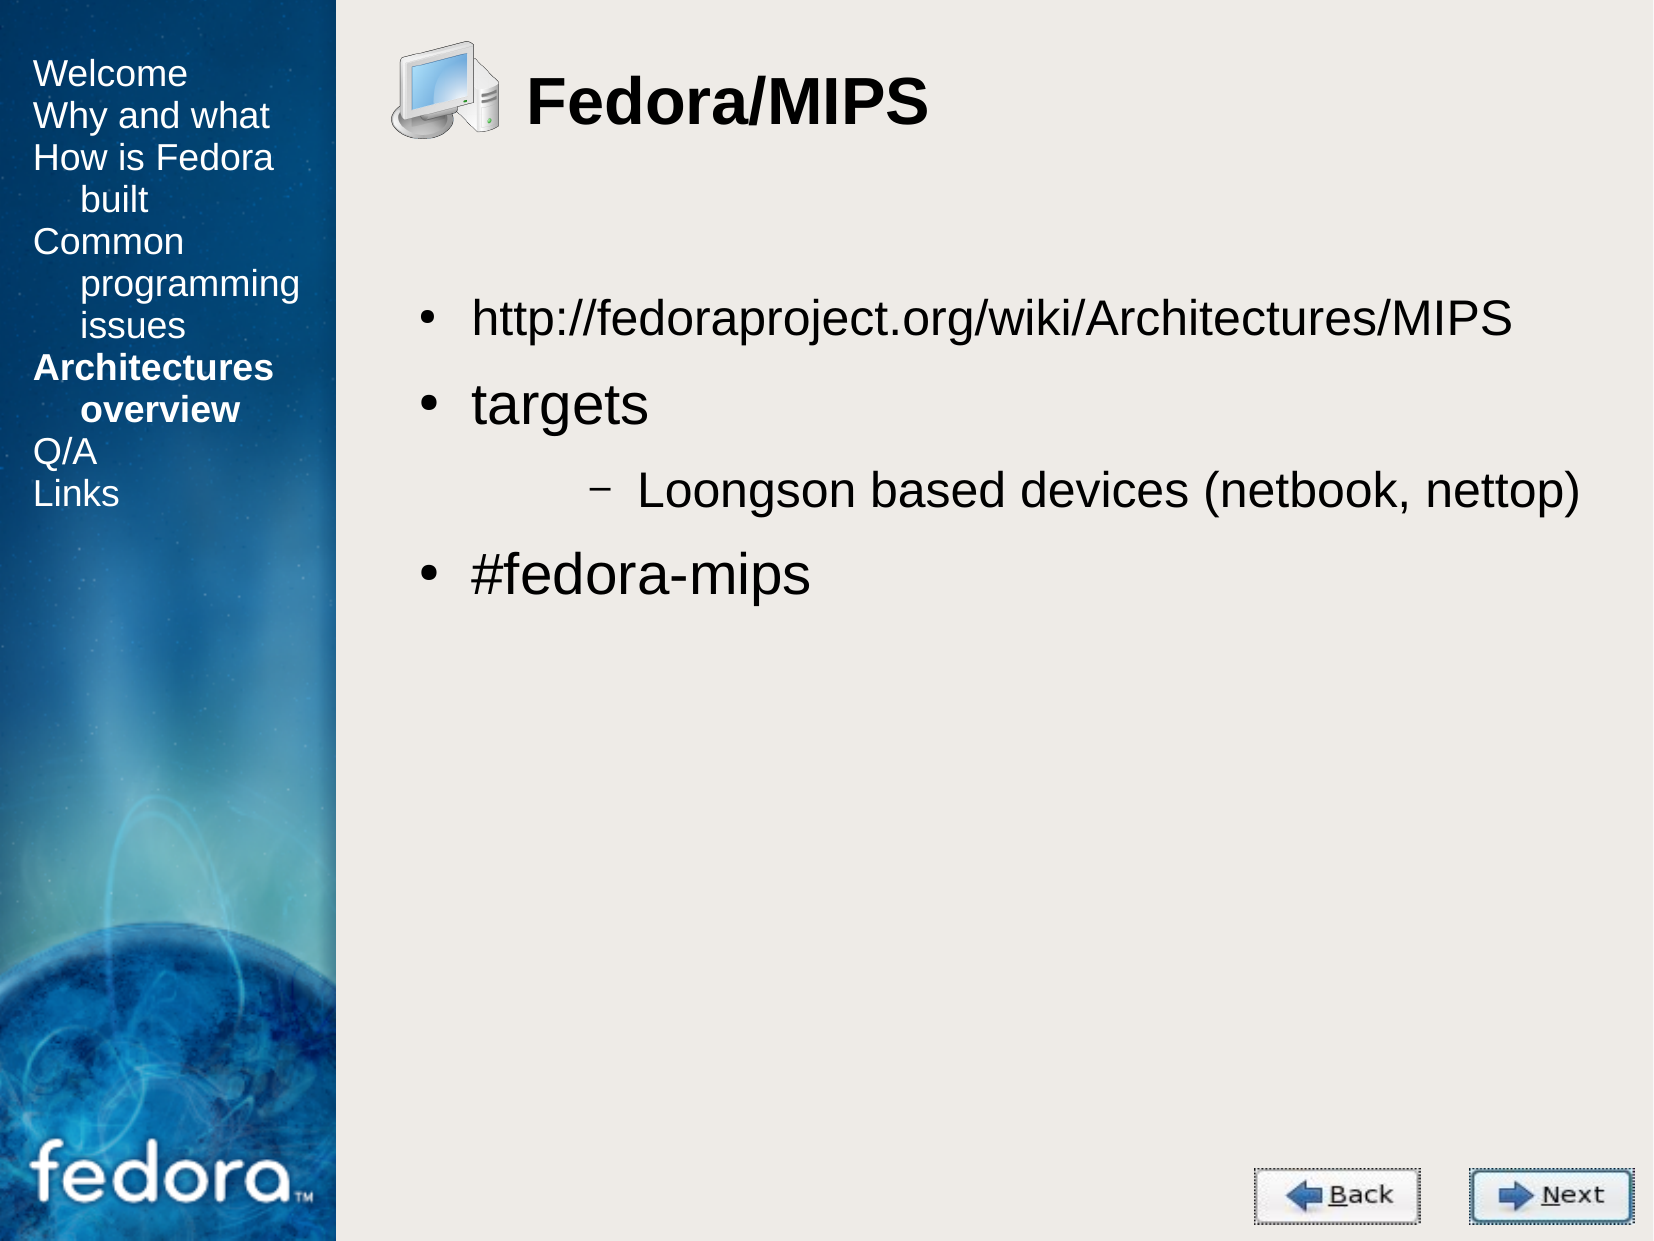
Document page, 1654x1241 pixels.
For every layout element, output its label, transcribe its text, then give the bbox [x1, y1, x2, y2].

list http://fedoraproject.org/wiki/Architectures/MIPS targets Loongson based devices (netbook, nettop) #fedora-mips [400, 290, 1617, 1094]
picture [0, 0, 1654, 1241]
text_box Welcome Why and what How is Fedora built Common programming issues Architectures overview Q/A Links [18, 45, 327, 523]
text_box Fedora/MIPS [511, 56, 1316, 147]
